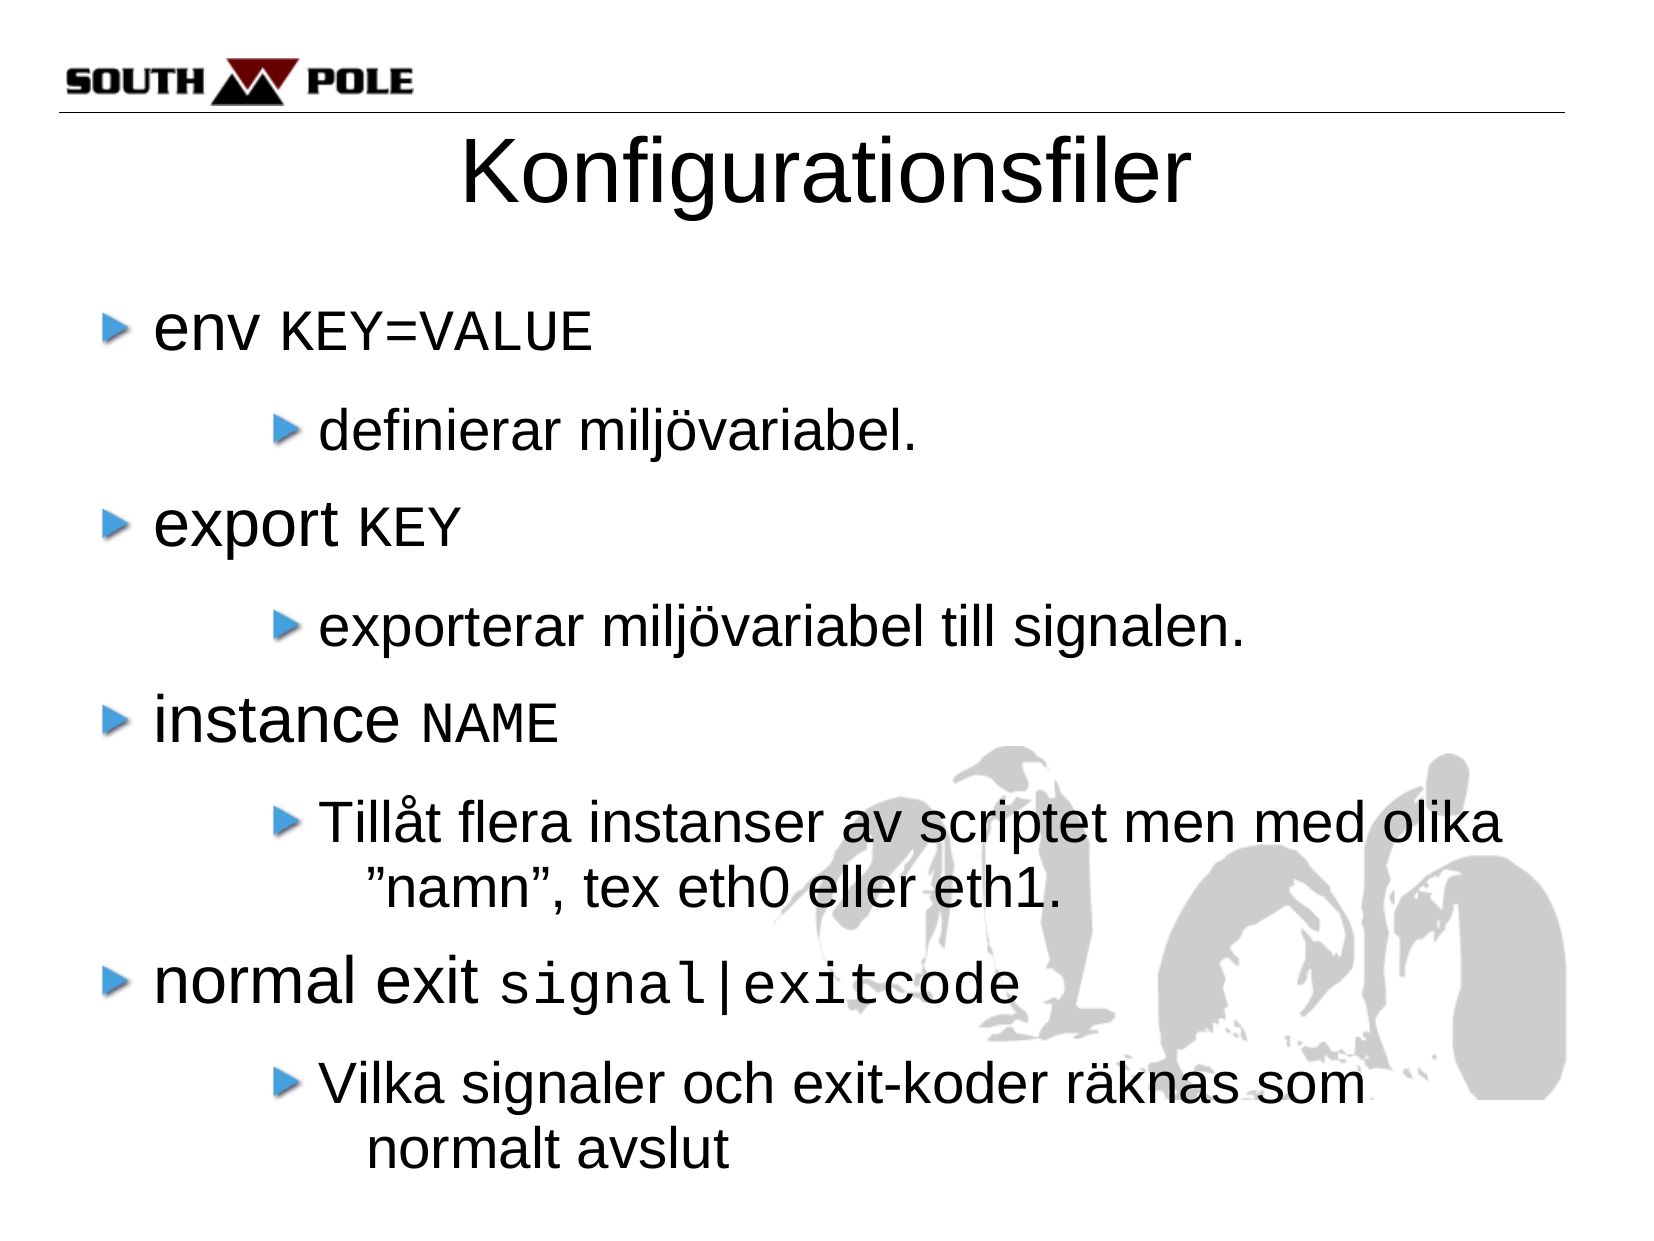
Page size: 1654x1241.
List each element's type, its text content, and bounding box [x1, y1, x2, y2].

list env KEY=VALUE definierar miljövariabel. export KEY exporterar miljövariabel till signalen. instance NAME Tillåt flera instanser av scriptet men med olika ”namn”, tex eth0 eller eth1. normal exit signal|exitcode Vilka signaler och exit-koder räknas som normalt avslut [82, 290, 1571, 1181]
title Konfigurationsfiler [82, 67, 1571, 275]
picture [66, 58, 414, 106]
